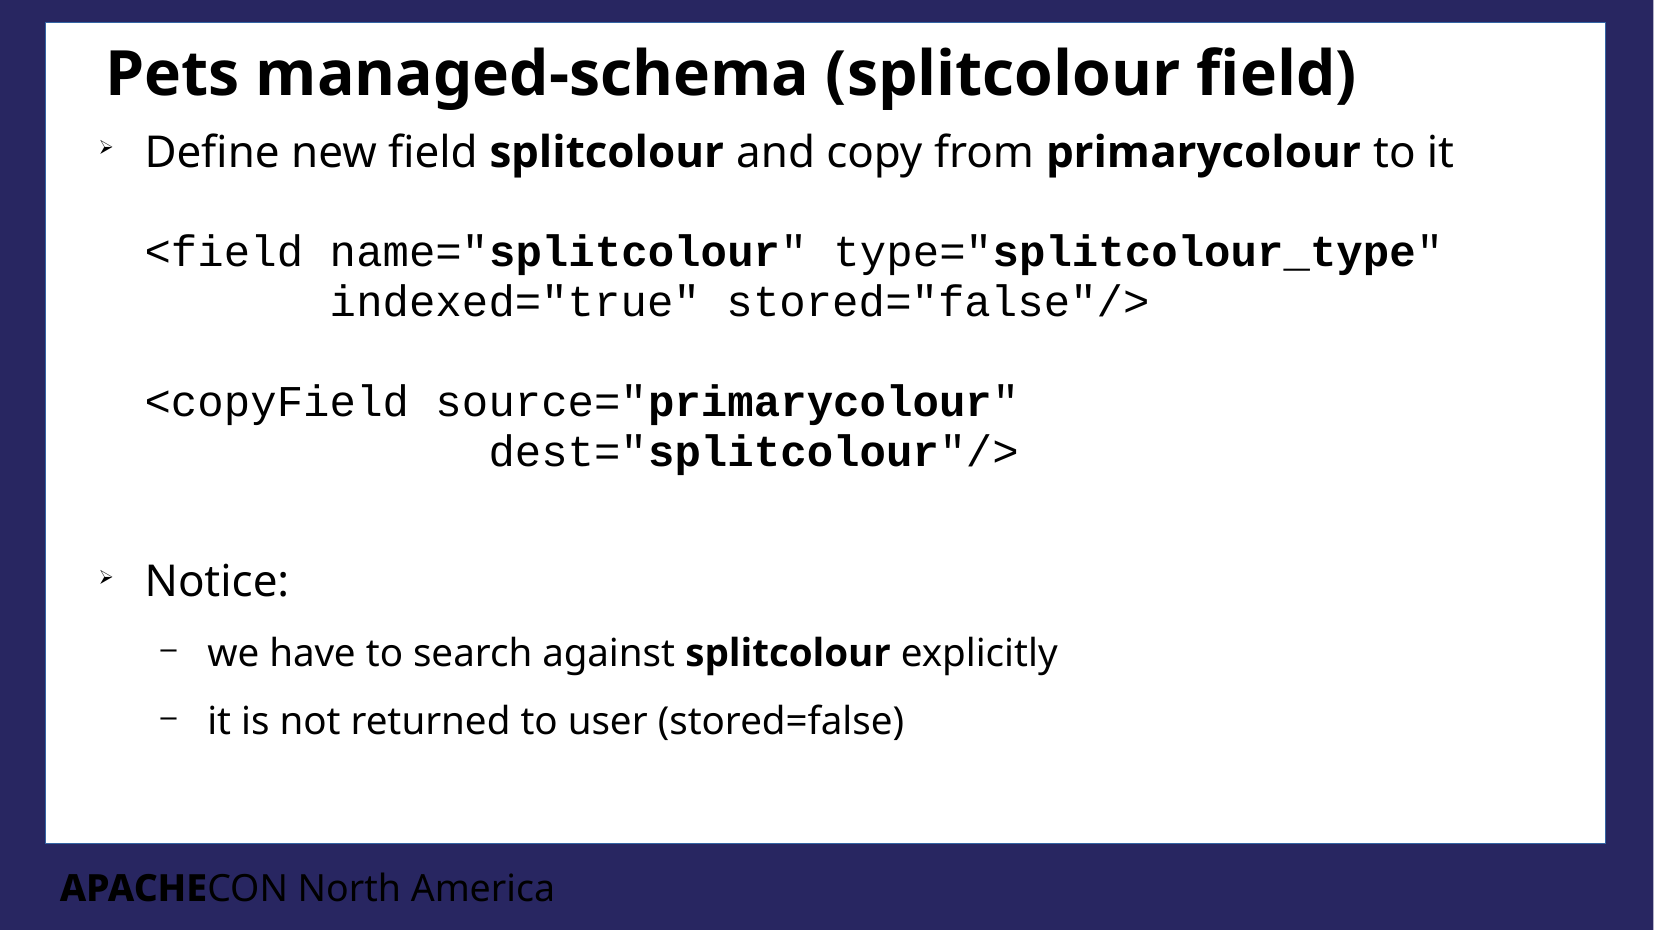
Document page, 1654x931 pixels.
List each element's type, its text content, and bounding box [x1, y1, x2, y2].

title Pets managed-schema (splitcolour field) [105, 32, 1546, 110]
list Define new field splitcolour and copy from primarycolour to it <field name="splitcolour" type="splitcolour_type" indexed="true" stored="false"/> <copyField source="primarycolour" dest="splitcolour"/> Notice: we have to search against splitcolour explicitly it is not returned to user (stored=false) [82, 120, 1571, 757]
